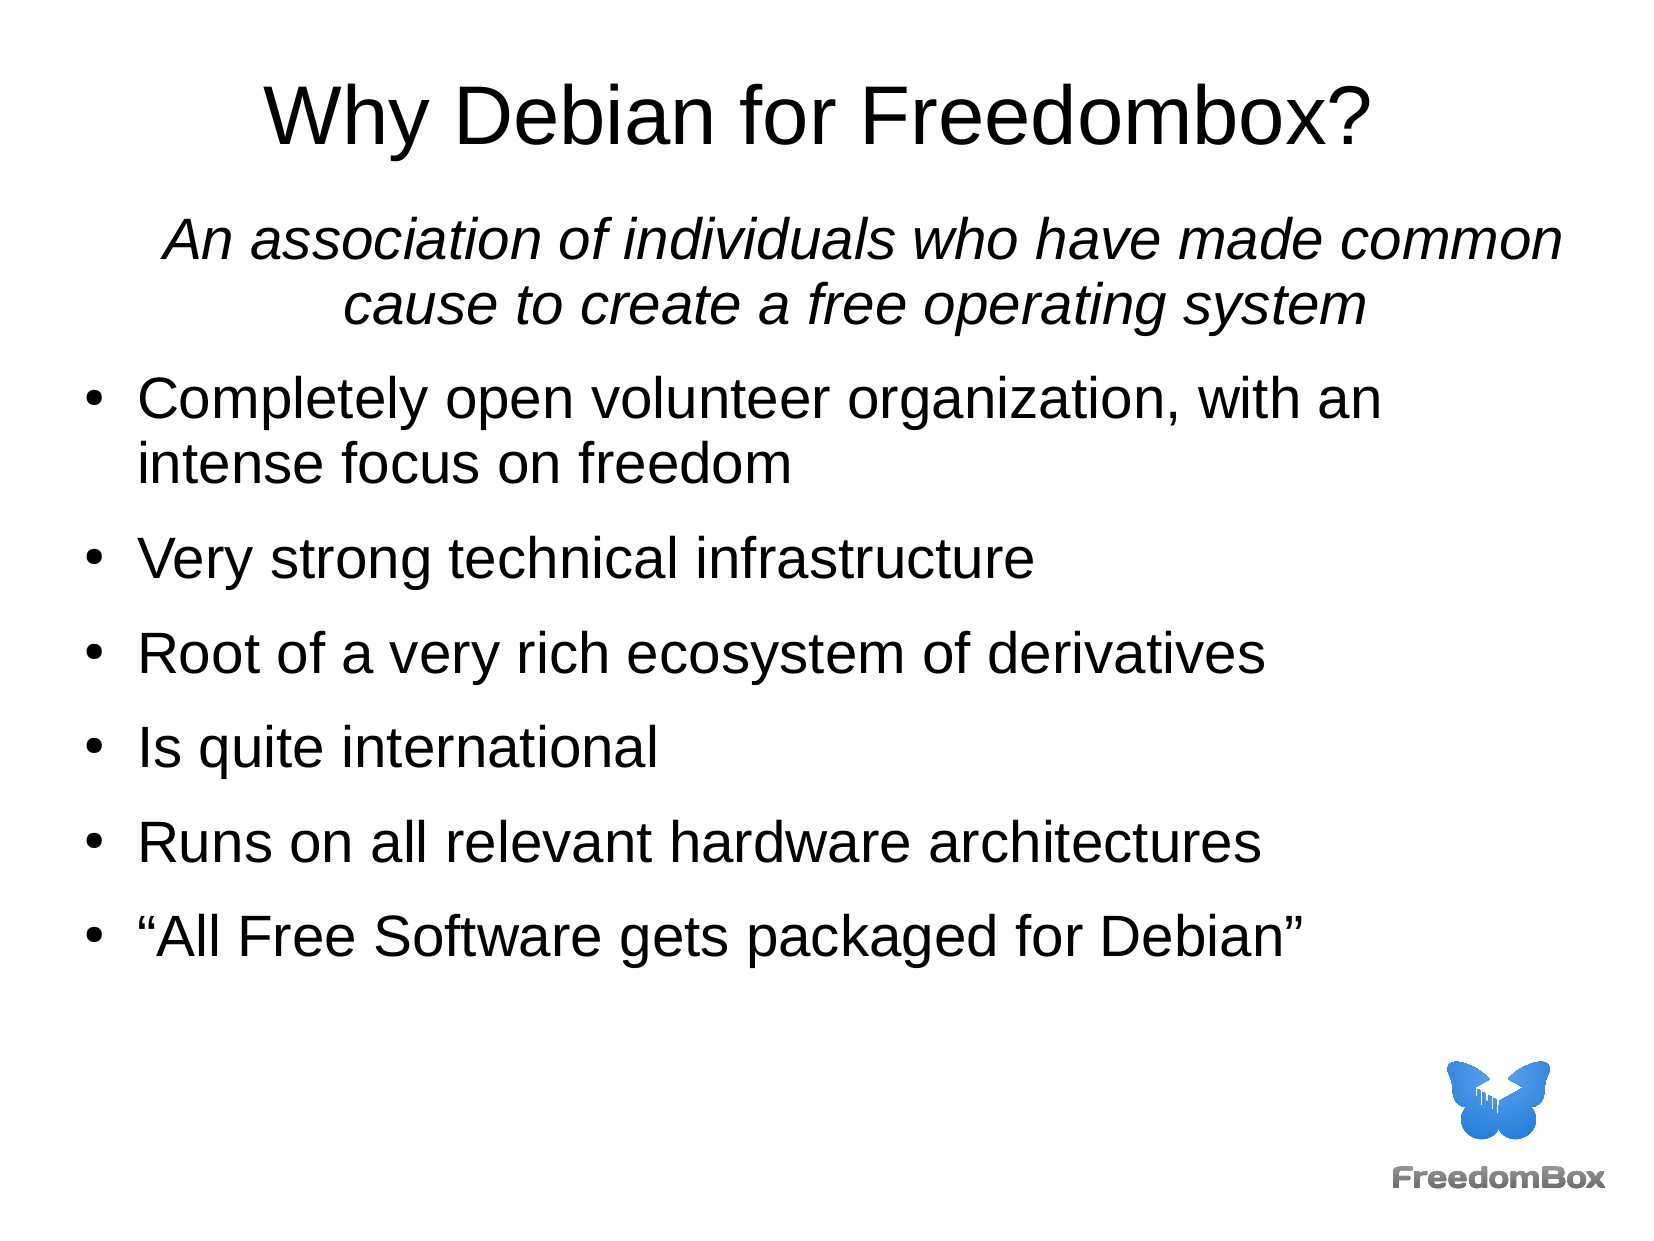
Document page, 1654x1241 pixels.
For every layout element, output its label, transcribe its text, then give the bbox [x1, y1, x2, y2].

title Why Debian for Freedombox? [61, 55, 1576, 177]
list An association of individuals who have made common cause to create a free operating system Completely open volunteer organization, with an intense focus on freedom Very strong technical infrastructure Root of a very rich ecosystem of derivatives Is quite international Runs on all relevant hardware architectures “All Free Software gets packaged for Debian” [66, 206, 1576, 1113]
